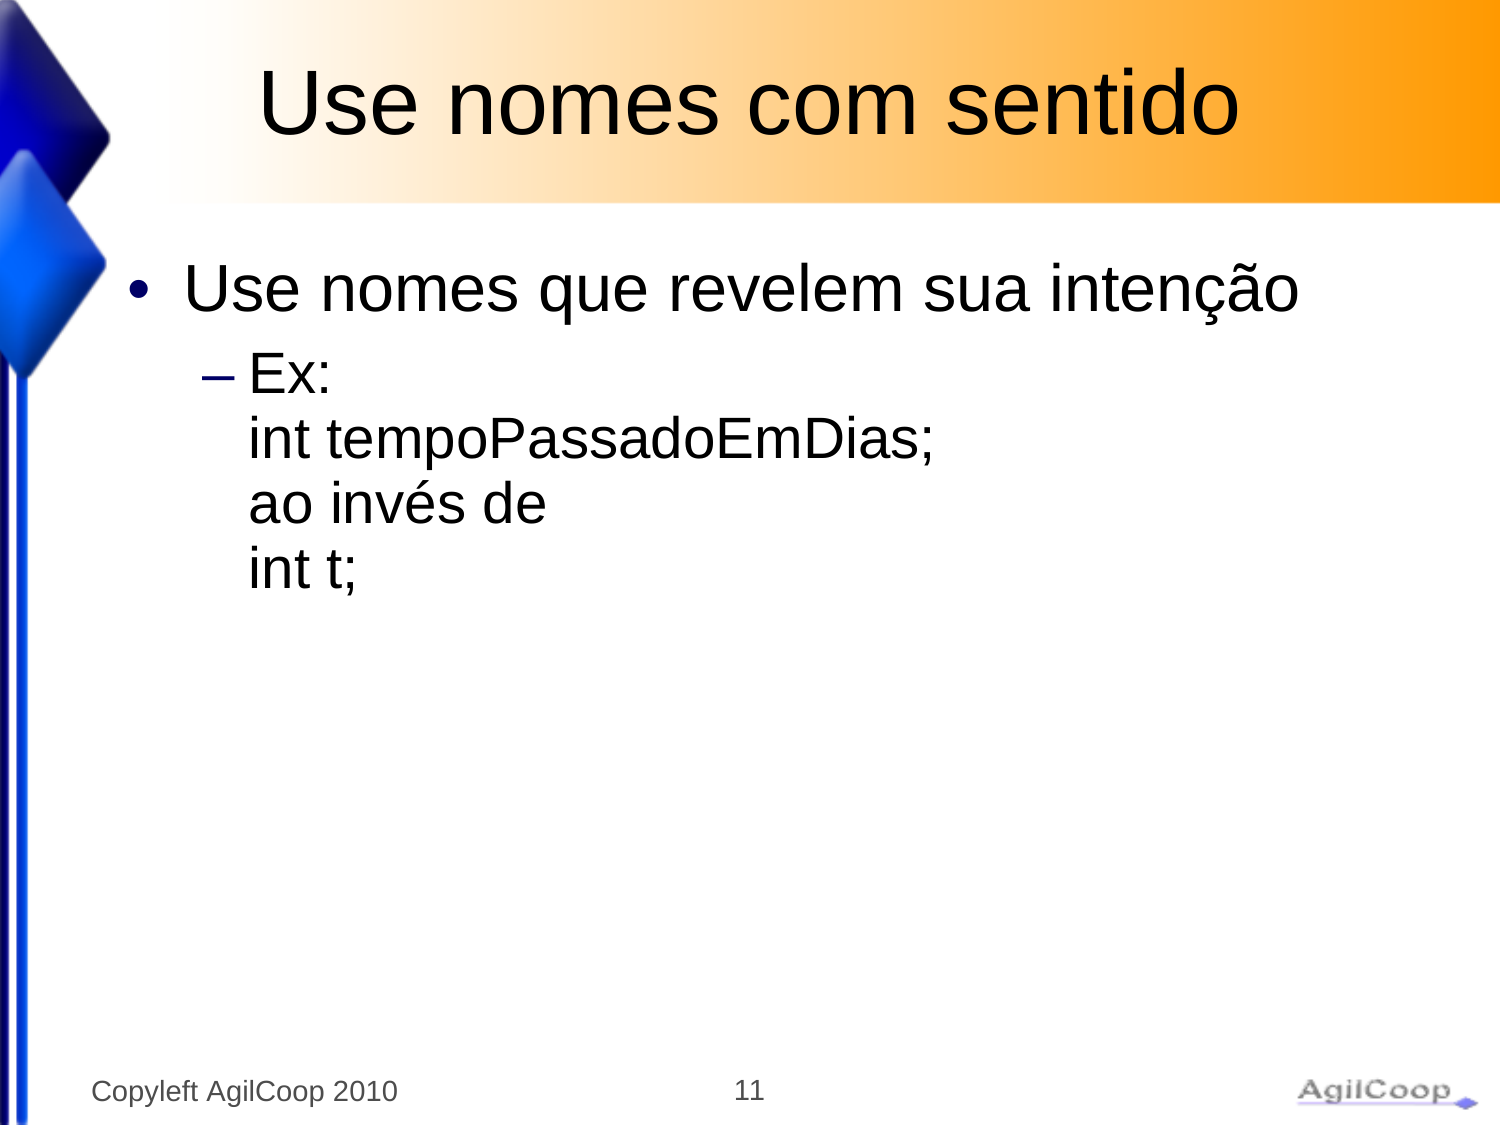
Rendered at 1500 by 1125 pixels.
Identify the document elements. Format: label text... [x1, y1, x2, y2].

title Use nomes com sentido [75, 8, 1426, 197]
list Use nomes que revelem sua intenção Ex: int tempoPassadoEmDias; ao invés de int t; [112, 243, 1426, 1006]
picture [0, 0, 1500, 1125]
